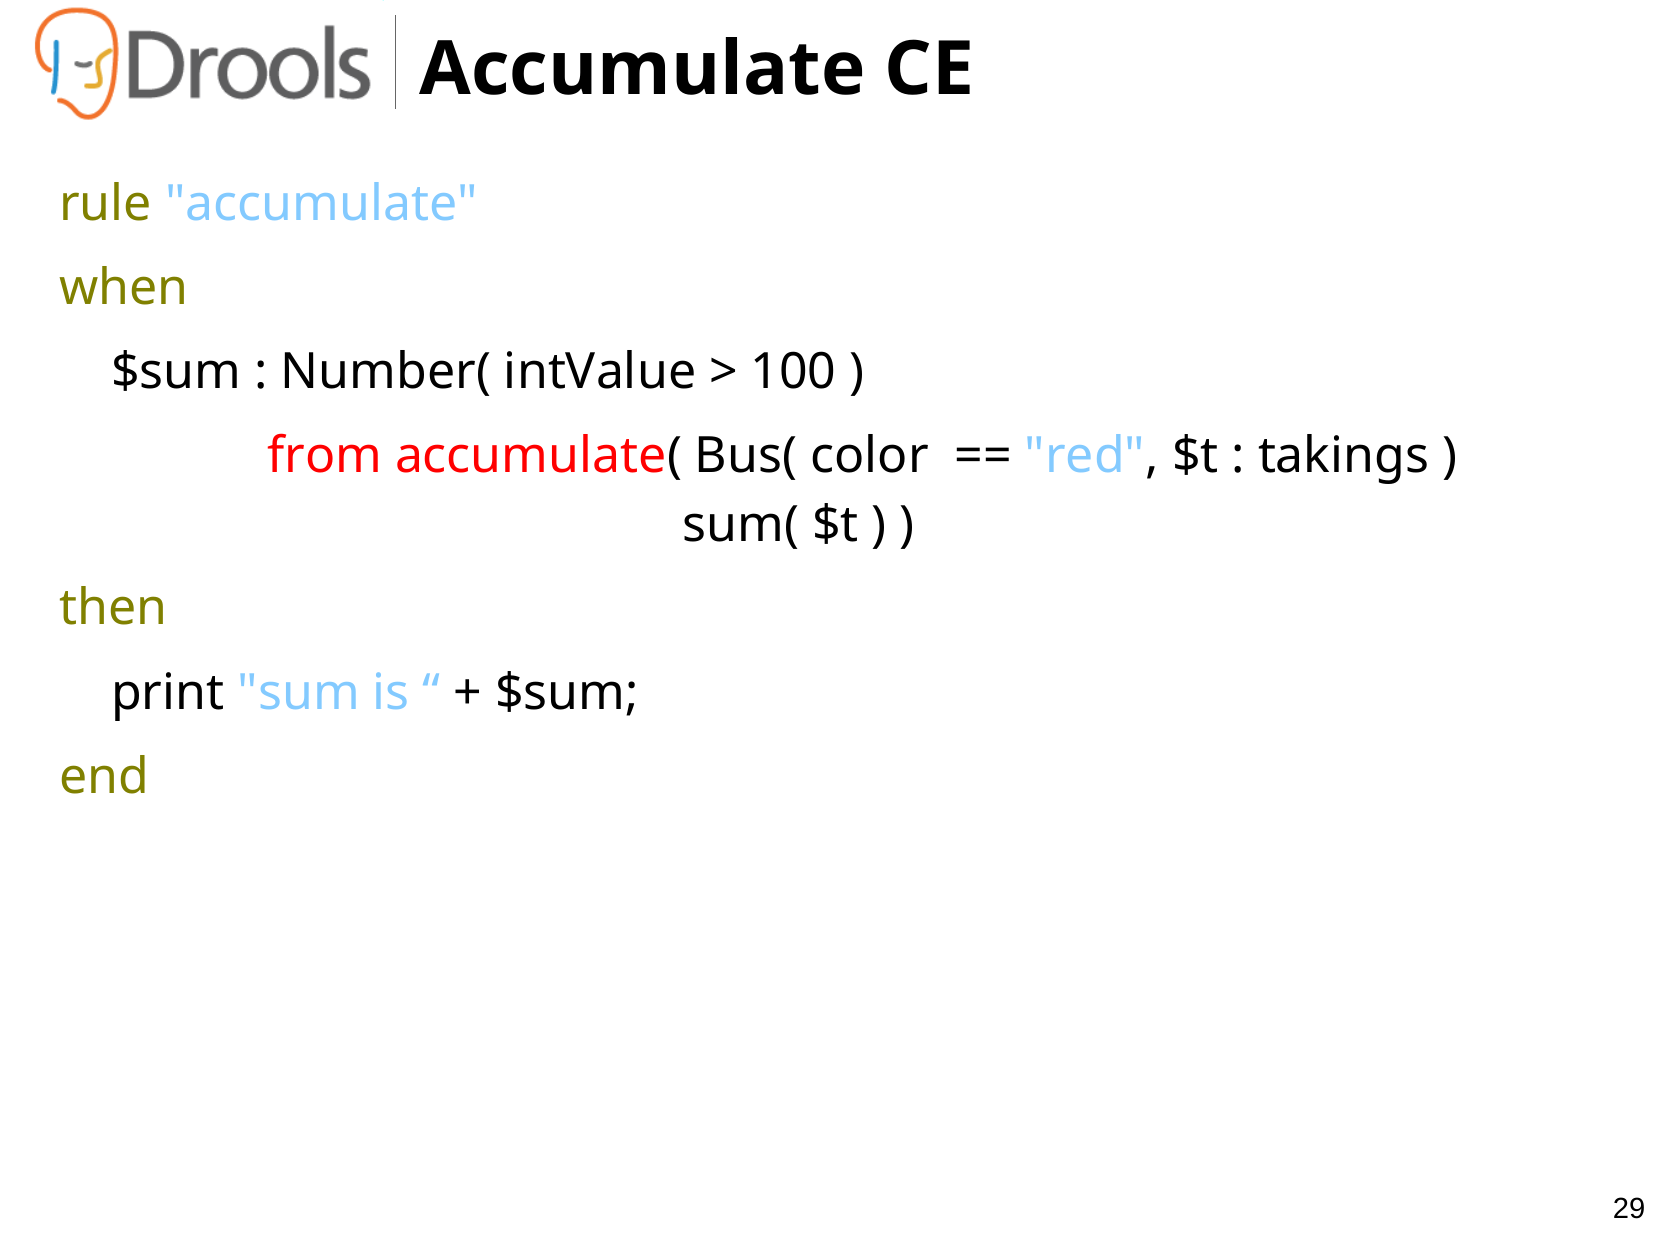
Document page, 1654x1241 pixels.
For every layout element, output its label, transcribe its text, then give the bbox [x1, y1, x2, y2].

list rule "accumulate" when $sum : Number( intValue > 100 ) from accumulate( Bus( color == "red", $t : takings ) sum( $t ) ) then print "sum is “ + $sum; end [59, 166, 1517, 934]
picture [29, 0, 384, 126]
title Accumulate CE [419, 12, 1630, 118]
